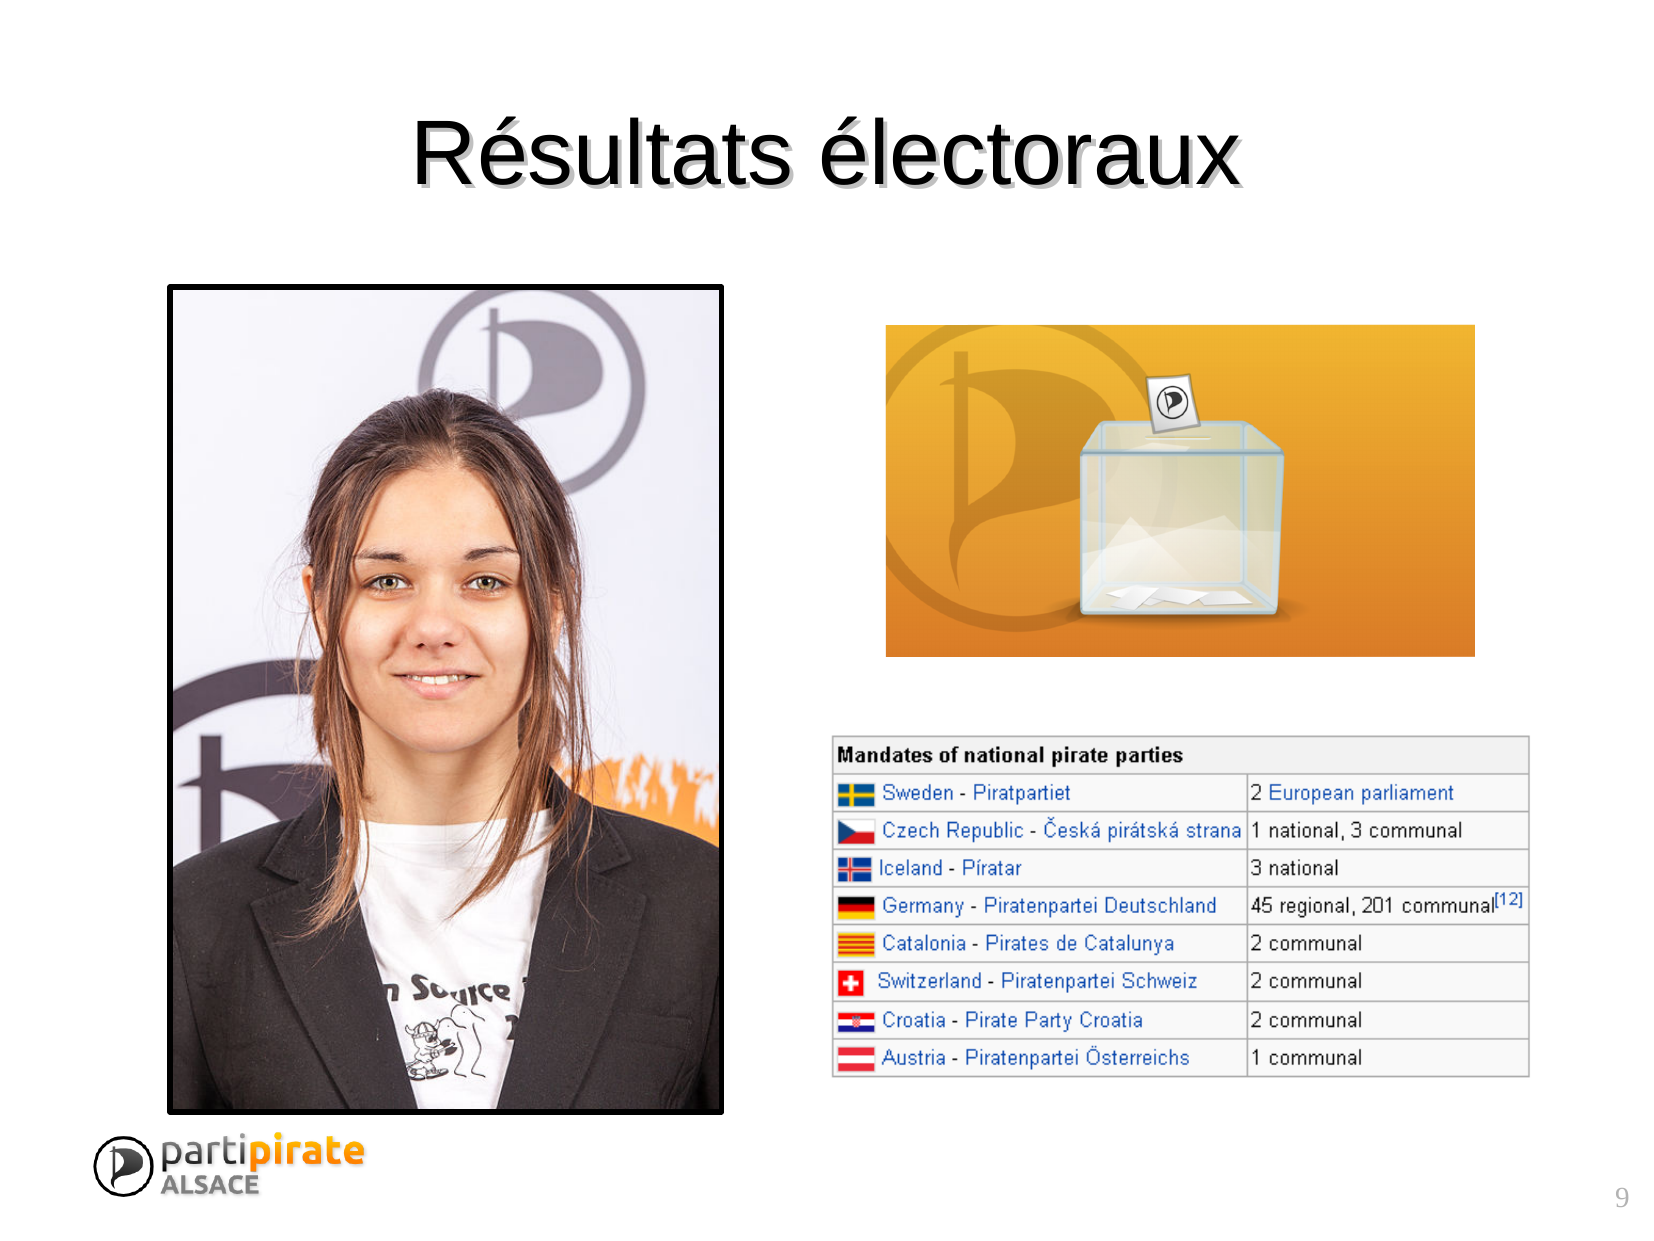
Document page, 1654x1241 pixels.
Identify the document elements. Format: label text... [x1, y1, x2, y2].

picture [172, 290, 719, 1109]
picture [826, 728, 1541, 1087]
picture [885, 324, 1475, 657]
title Résultats électoraux [82, 49, 1571, 257]
picture [88, 1121, 371, 1207]
